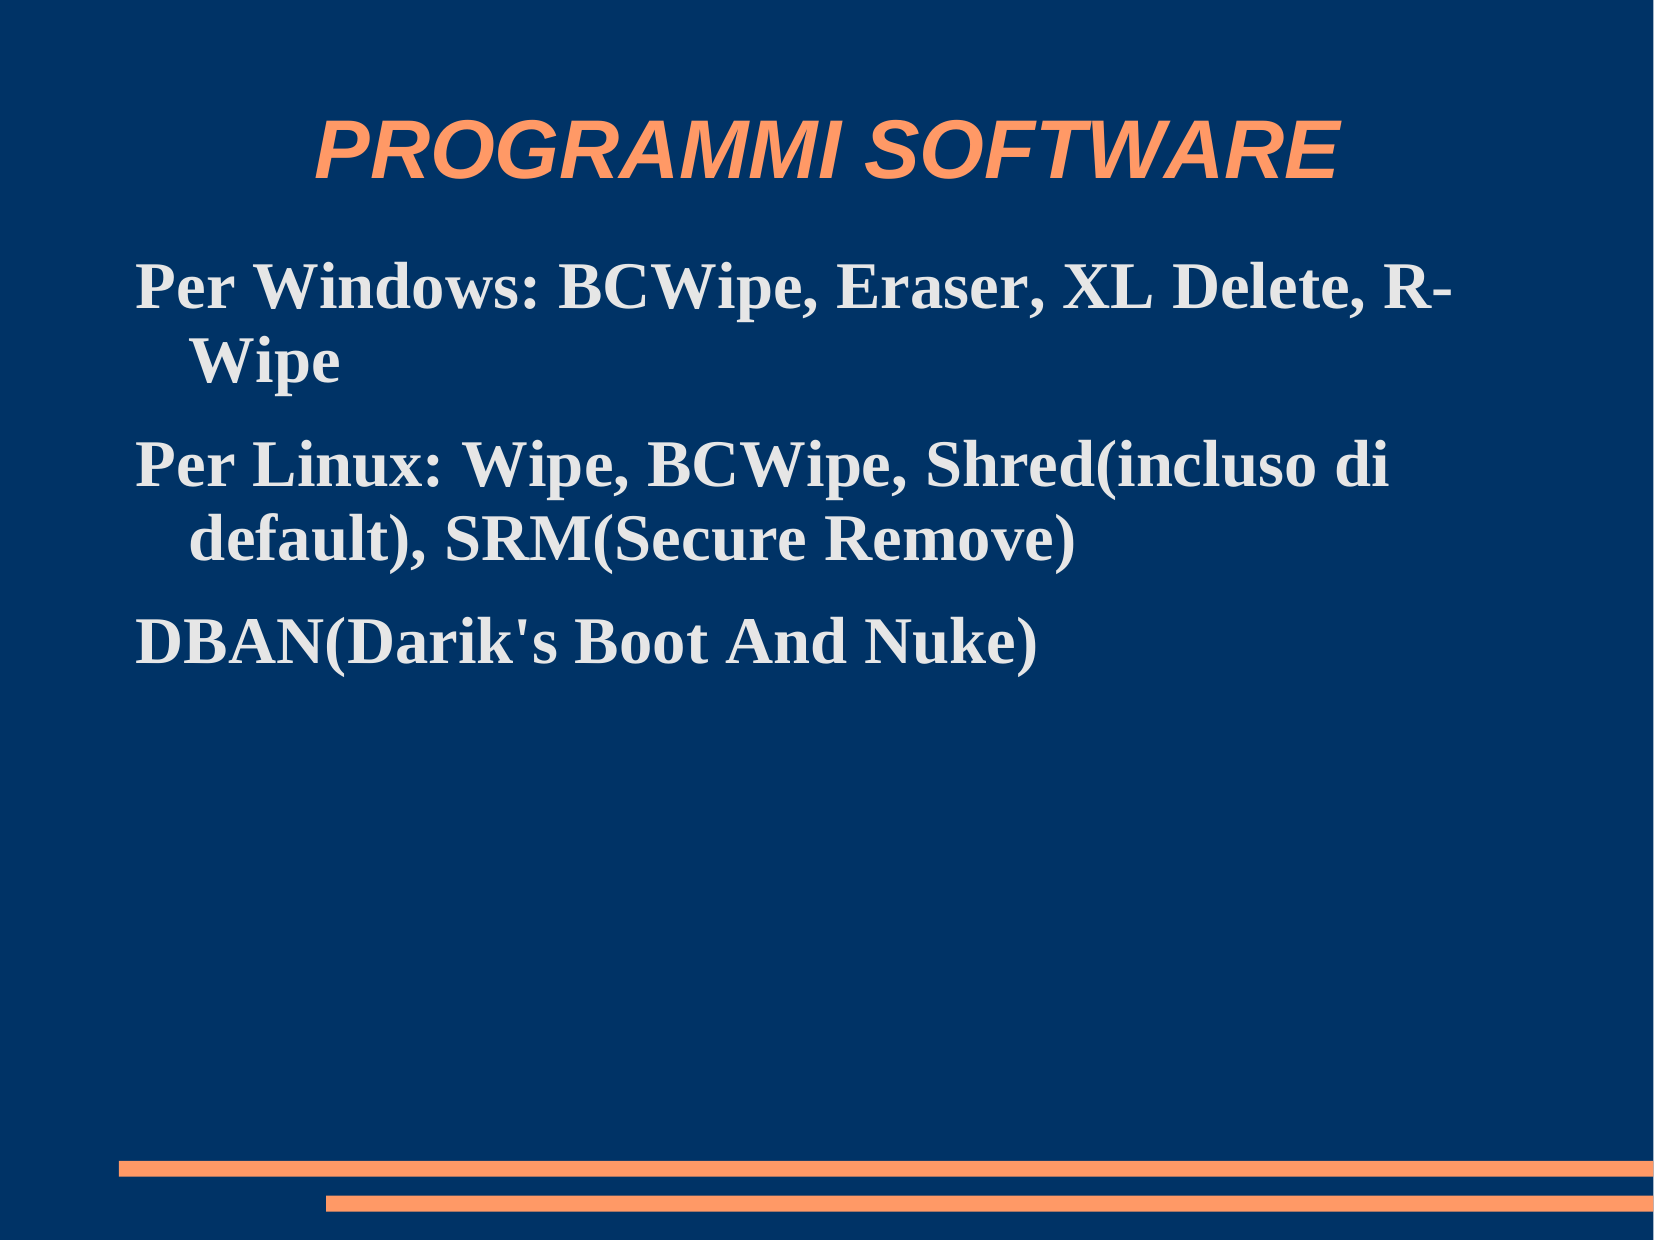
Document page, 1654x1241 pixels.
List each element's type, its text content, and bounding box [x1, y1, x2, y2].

title PROGRAMMI SOFTWARE [121, 53, 1534, 246]
list Per Windows: BCWipe, Eraser, XL Delete, R-Wipe Per Linux: Wipe, BCWipe, Shred(incluso di default), SRM(Secure Remove) DBAN(Darik's Boot And Nuke) [118, 248, 1558, 1044]
